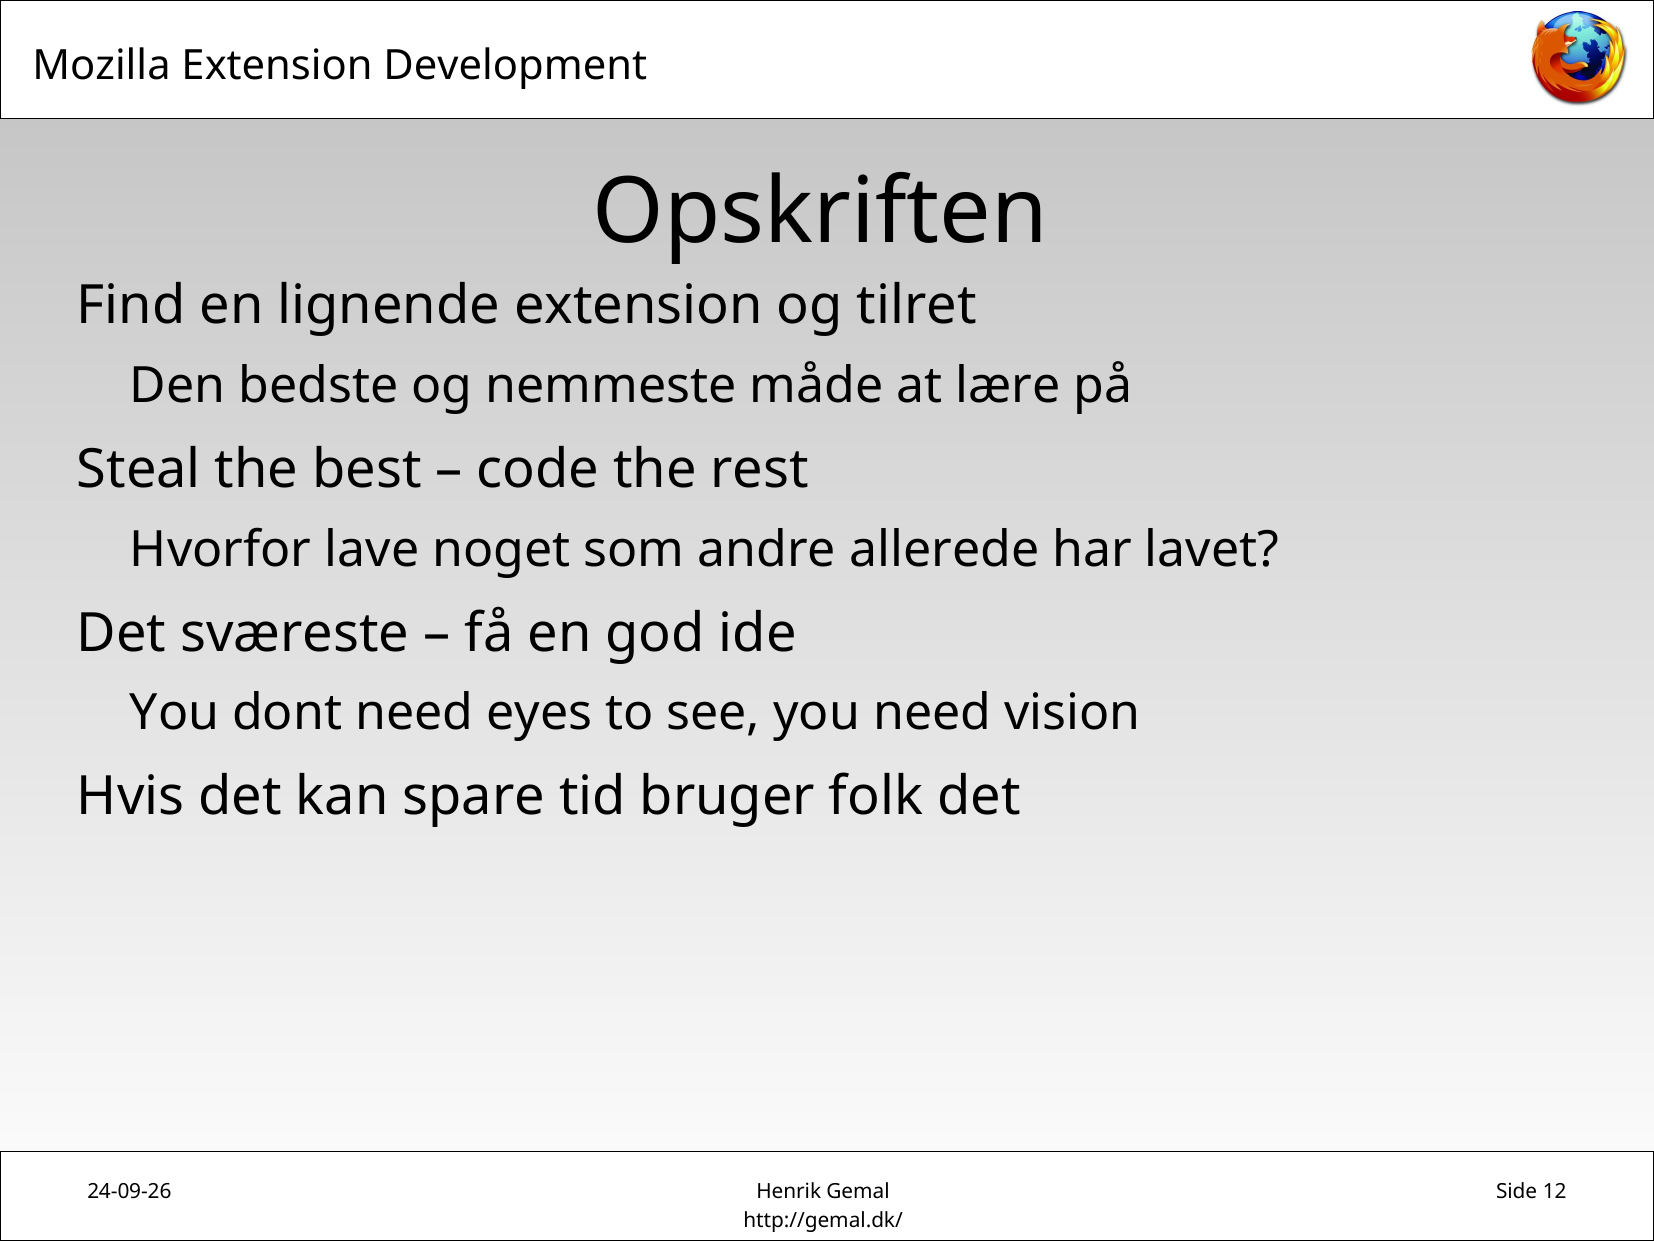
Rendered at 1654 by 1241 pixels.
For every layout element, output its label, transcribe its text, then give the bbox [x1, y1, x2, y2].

picture [1529, 11, 1630, 108]
list Find en lignende extension og tilret Den bedste og nemmeste måde at lære på Steal the best – code the rest Hvorfor lave noget som andre allerede har lavet? Det sværeste – få en god ide You dont need eyes to see, you need vision Hvis det kan spare tid bruger folk det [59, 265, 1595, 1152]
title Opskriften [76, 147, 1565, 265]
